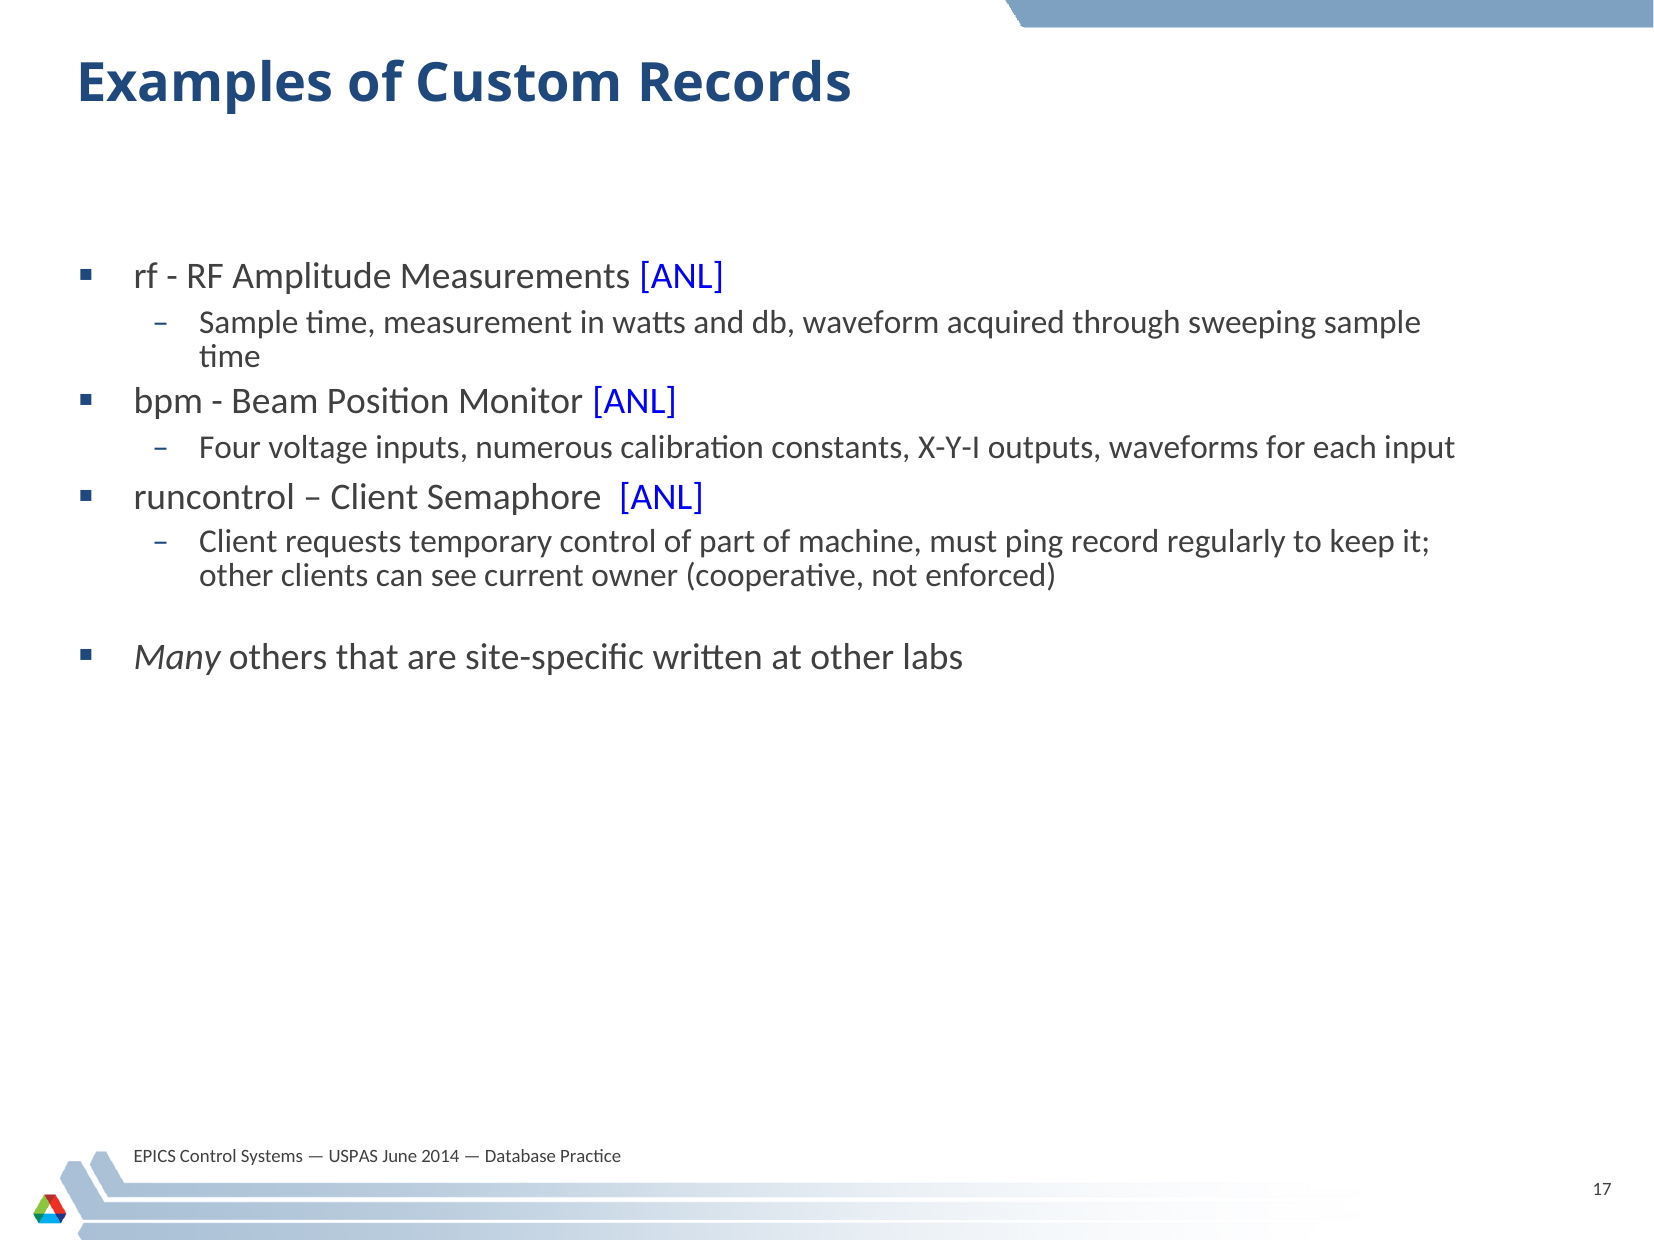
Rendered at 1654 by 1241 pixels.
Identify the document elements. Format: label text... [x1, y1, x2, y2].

title Examples of Custom Records [61, 51, 1500, 123]
list rf - RF Amplitude Measurements [ANL] Sample time, measurement in watts and db, waveform acquired through sweeping sample time bpm - Beam Position Monitor [ANL] Four voltage inputs, numerous calibration constants, X-Y-I outputs, waveforms for each input runcontrol – Client Semaphore [ANL] Client requests temporary control of part of machine, must ping record regularly to keep it; other clients can see current owner (cooperative, not enforced) Many others that are site-specific written at other labs [62, 253, 1498, 815]
picture [0, 0, 1654, 29]
picture [0, 1143, 1654, 1240]
